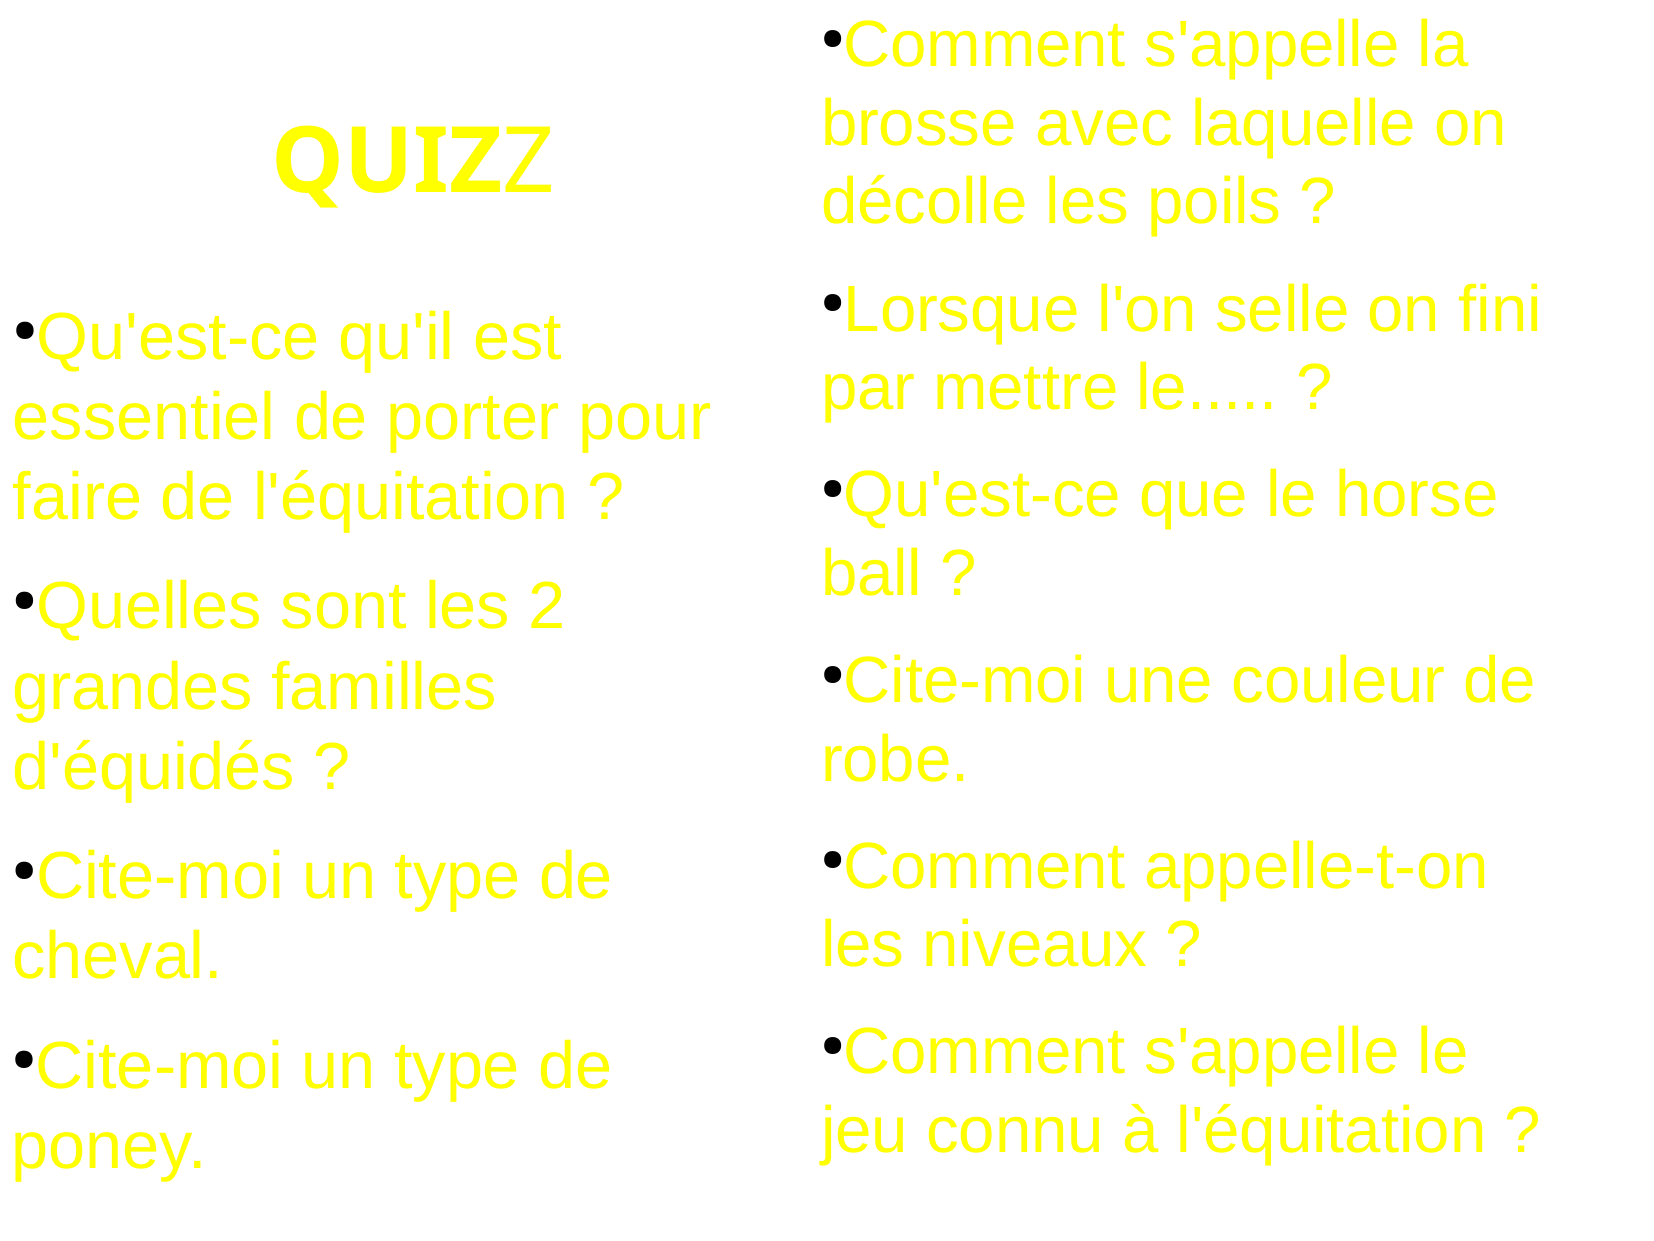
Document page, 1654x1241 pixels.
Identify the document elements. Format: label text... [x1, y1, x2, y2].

list Qu'est-ce qu'il est essentiel de porter pour faire de l'équitation ? Quelles sont les 2 grandes familles d'équidés ? Cite-moi un type de cheval. Cite-moi un type de poney. [11, 292, 740, 1205]
title QUIZZ [82, 52, 745, 260]
list Comment s'appelle la brosse avec laquelle on décolle les poils ? Lorsque l'on selle on fini par mettre le..... ? Qu'est-ce que le horse ball ? Cite-moi une couleur de robe. Comment appelle-t-on les niveaux ? Comment s'appelle le jeu connu à l'équitation ? [821, 0, 1548, 1193]
